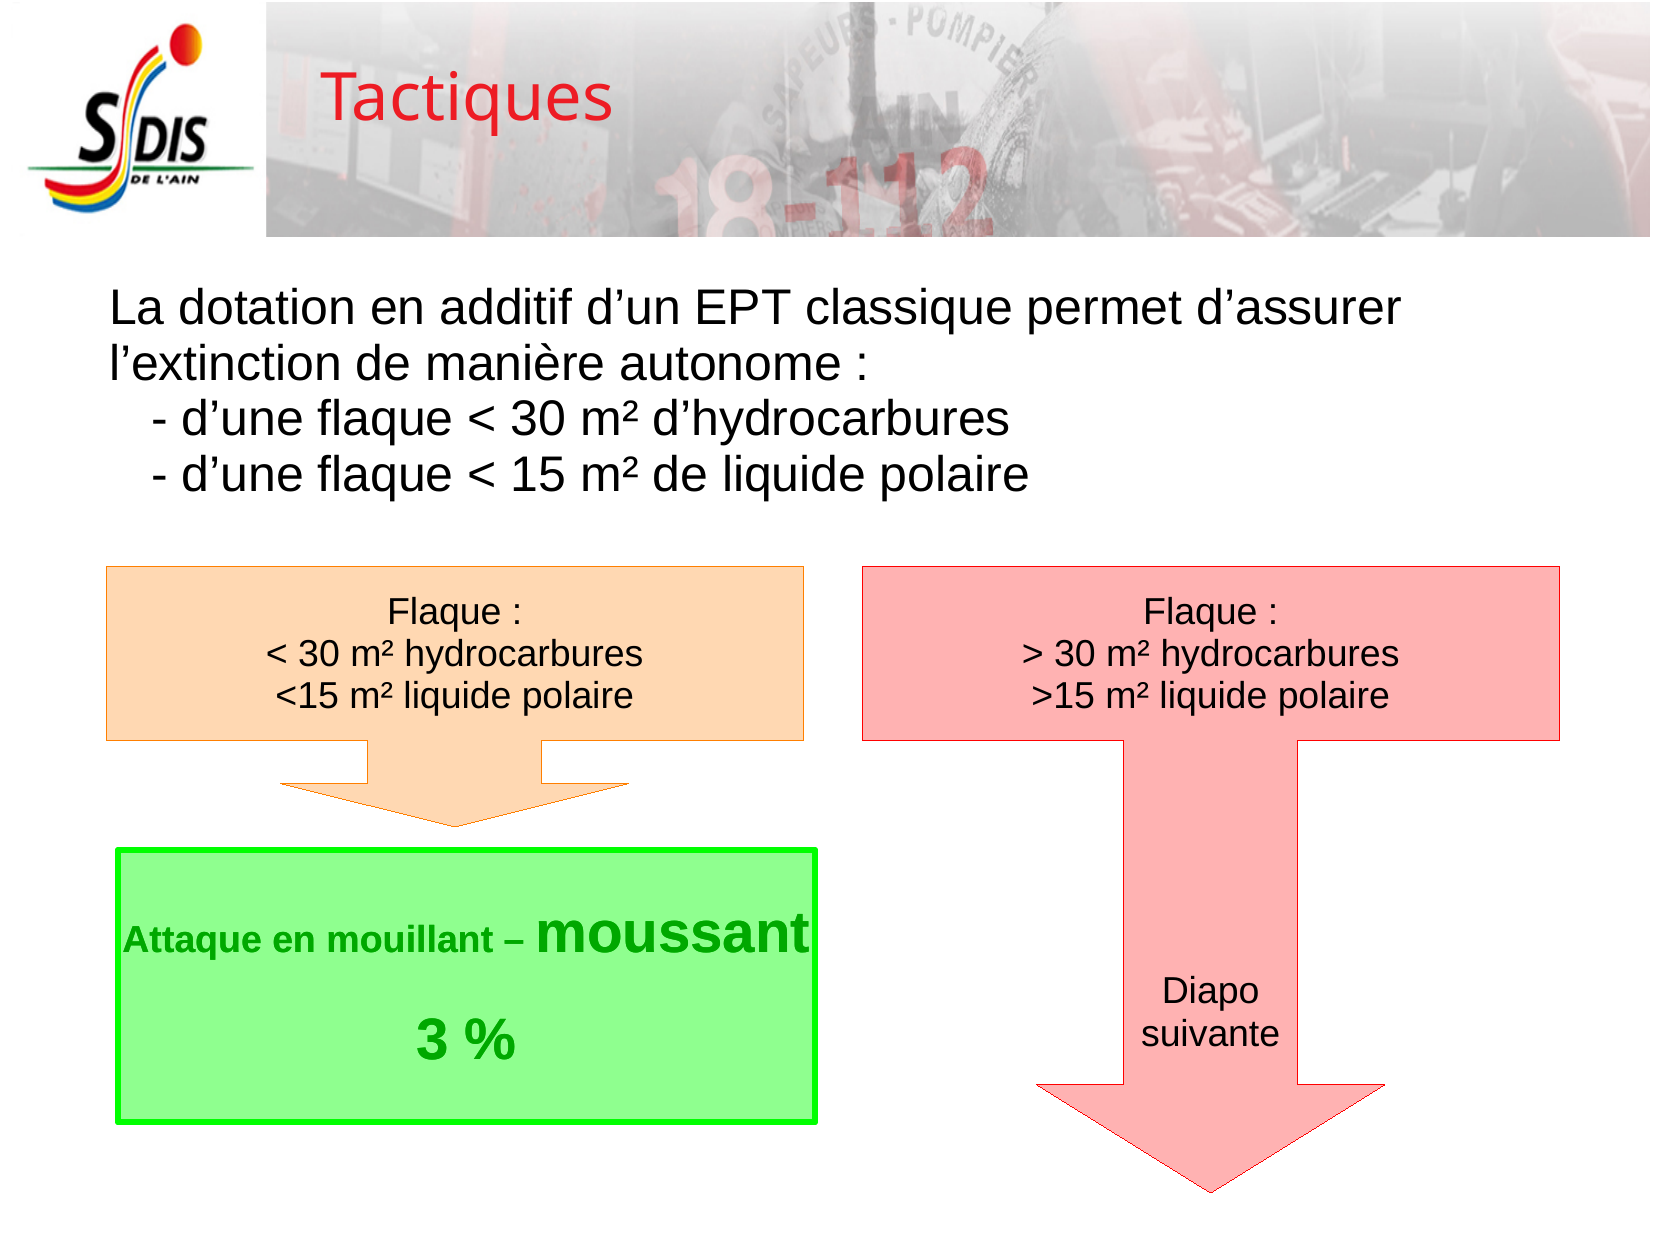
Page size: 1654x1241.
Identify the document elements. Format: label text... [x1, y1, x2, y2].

text_box Flaque : > 30 m² hydrocarbures >15 m² liquide polaire [1300, 1084, 1385, 1138]
text_box Tactiques [305, 41, 1475, 218]
text_box Flaque : < 30 m² hydrocarbures <15 m² liquide polaire [106, 566, 804, 827]
text_box Flaque : > 30 m² hydrocarbures >15 m² liquide polaire [1036, 1084, 1122, 1138]
text_box Flaque : > 30 m² hydrocarbures >15 m² liquide polaire [1132, 1144, 1290, 1193]
picture [11, 2, 1650, 237]
text_box La dotation en additif d’un EPT classique permet d’assurer l’extinction de manière autonome : - d’une flaque < 30 m² d’hydrocarbures - d’une flaque < 15 m² de liquide polaire [94, 271, 1536, 510]
text_box Attaque en mouillant – moussant 3 % [118, 850, 815, 1123]
text_box Flaque : > 30 m² hydrocarbures >15 m² liquide polaire [862, 566, 1560, 962]
text_box Diapo suivante [1122, 962, 1300, 1144]
